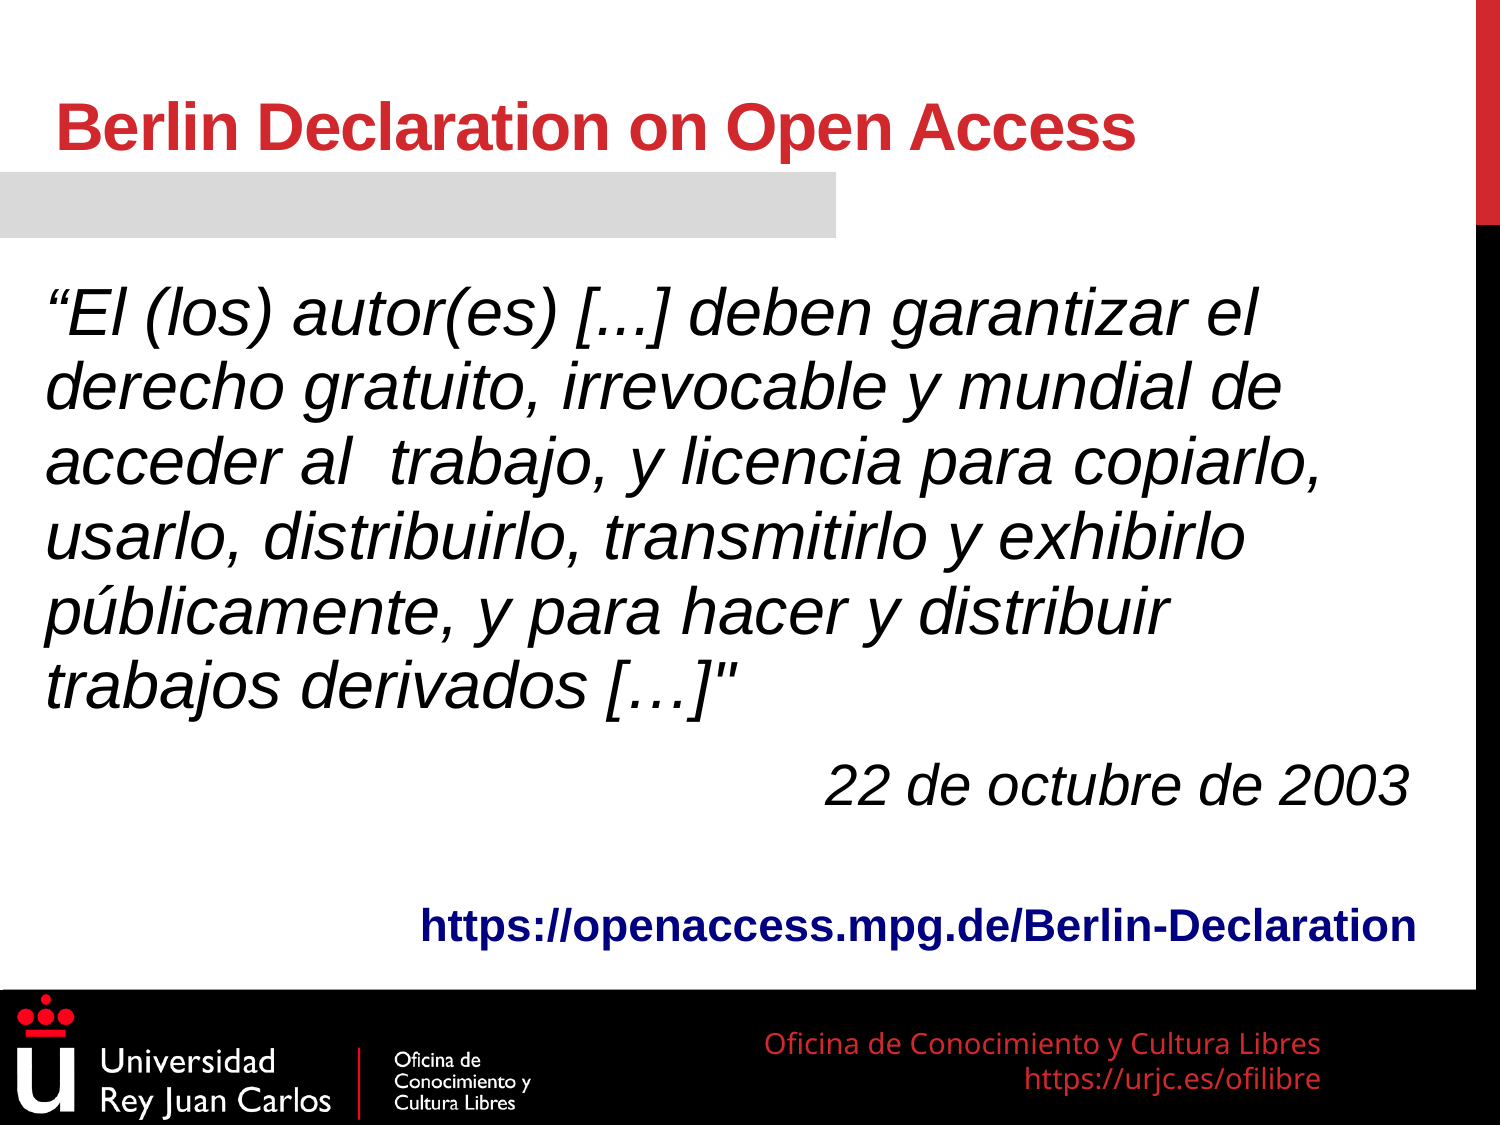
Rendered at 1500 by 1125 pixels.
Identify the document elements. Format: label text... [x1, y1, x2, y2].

title [75, 172, 1026, 250]
text_box https://openaccess.mpg.de/Berlin-Declaration [405, 892, 1441, 961]
picture [17, 994, 531, 1120]
text_box “El (los) autor(es) [...] deben garantizar el derecho gratuito, irrevocable y mundial de acceder al trabajo, y licencia para copiarlo, usarlo, distribuirlo, transmitirlo y exhibirlo públicamente, y para hacer y distribuir trabajos derivados […]'' 22 de octubre de 2003 [30, 267, 1426, 826]
text_box Berlin Declaration on Open Access [0, 24, 1326, 172]
text_box [0, 171, 837, 238]
